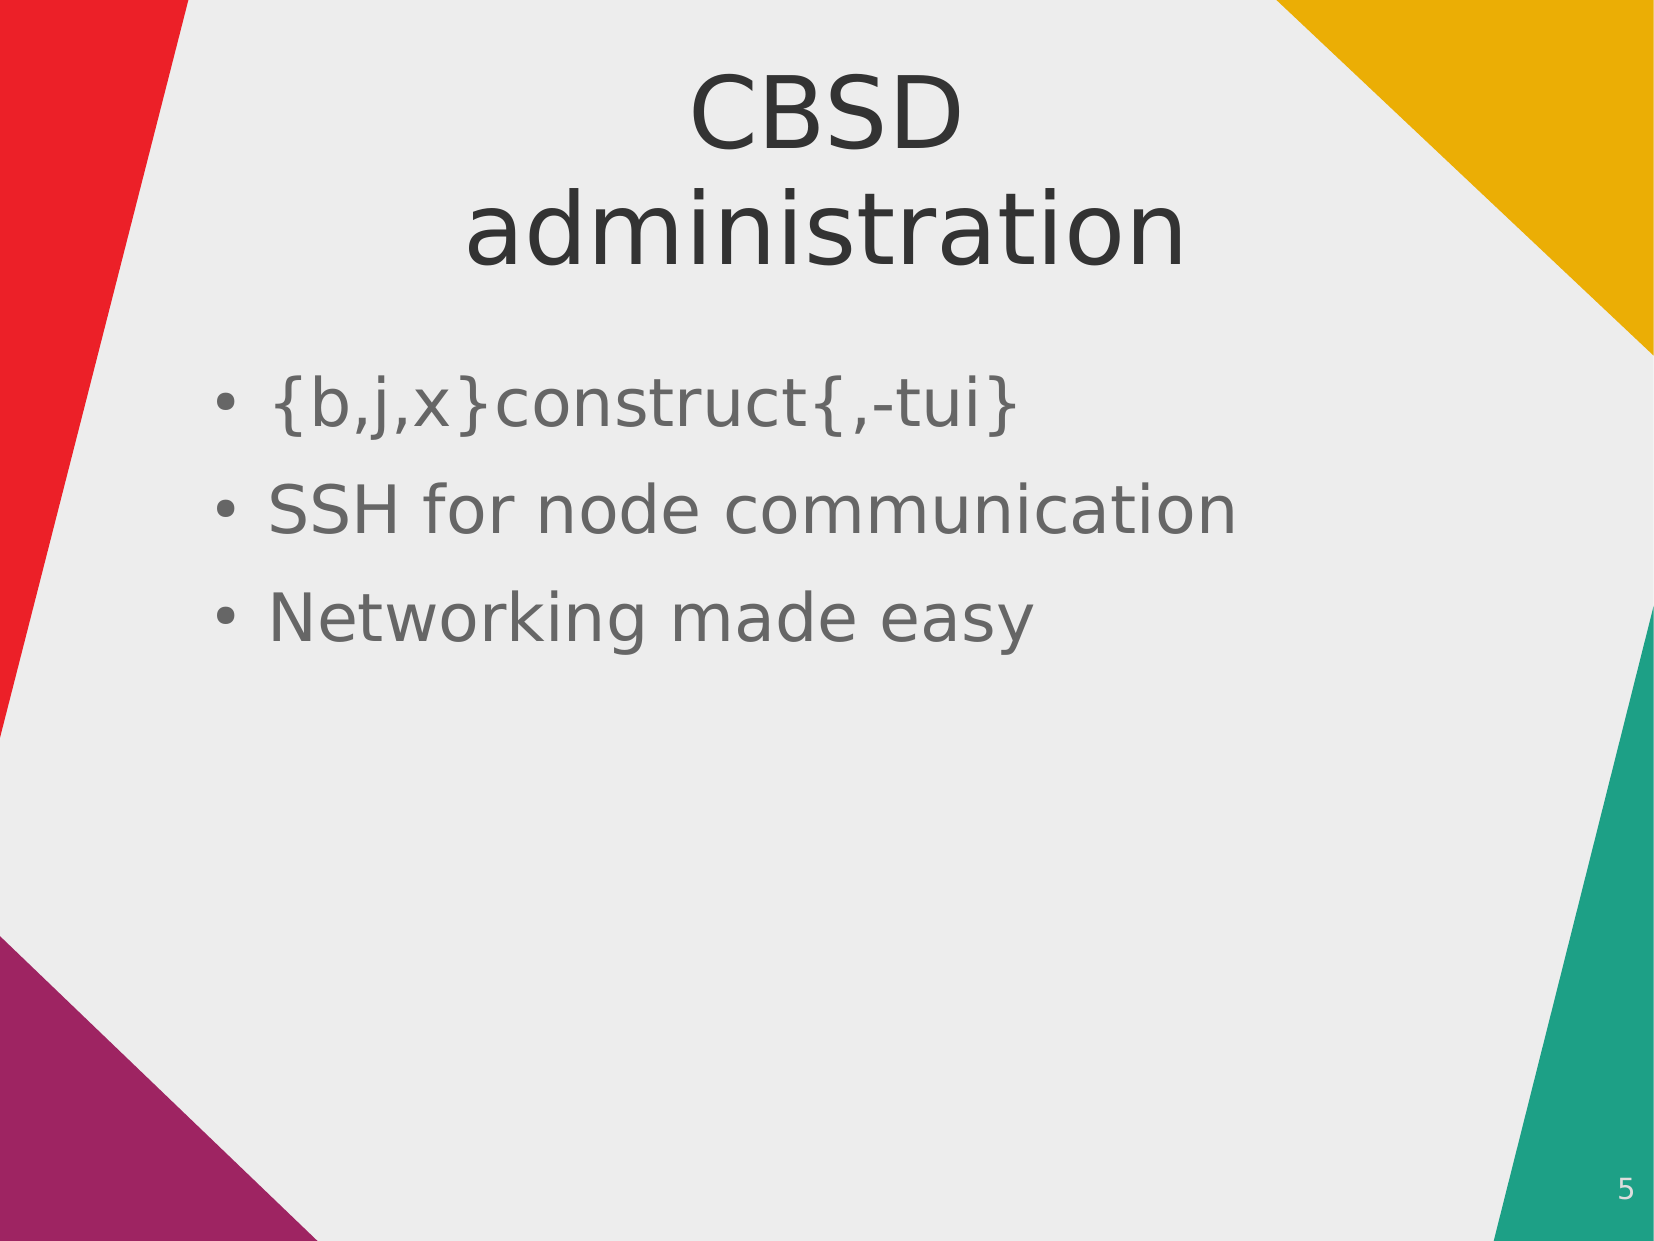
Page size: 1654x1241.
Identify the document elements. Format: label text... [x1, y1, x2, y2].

list {b,j,x}construct{,-tui} SSH for node communication Networking made easy [196, 364, 1321, 1006]
title CBSD administration [114, 55, 1539, 288]
